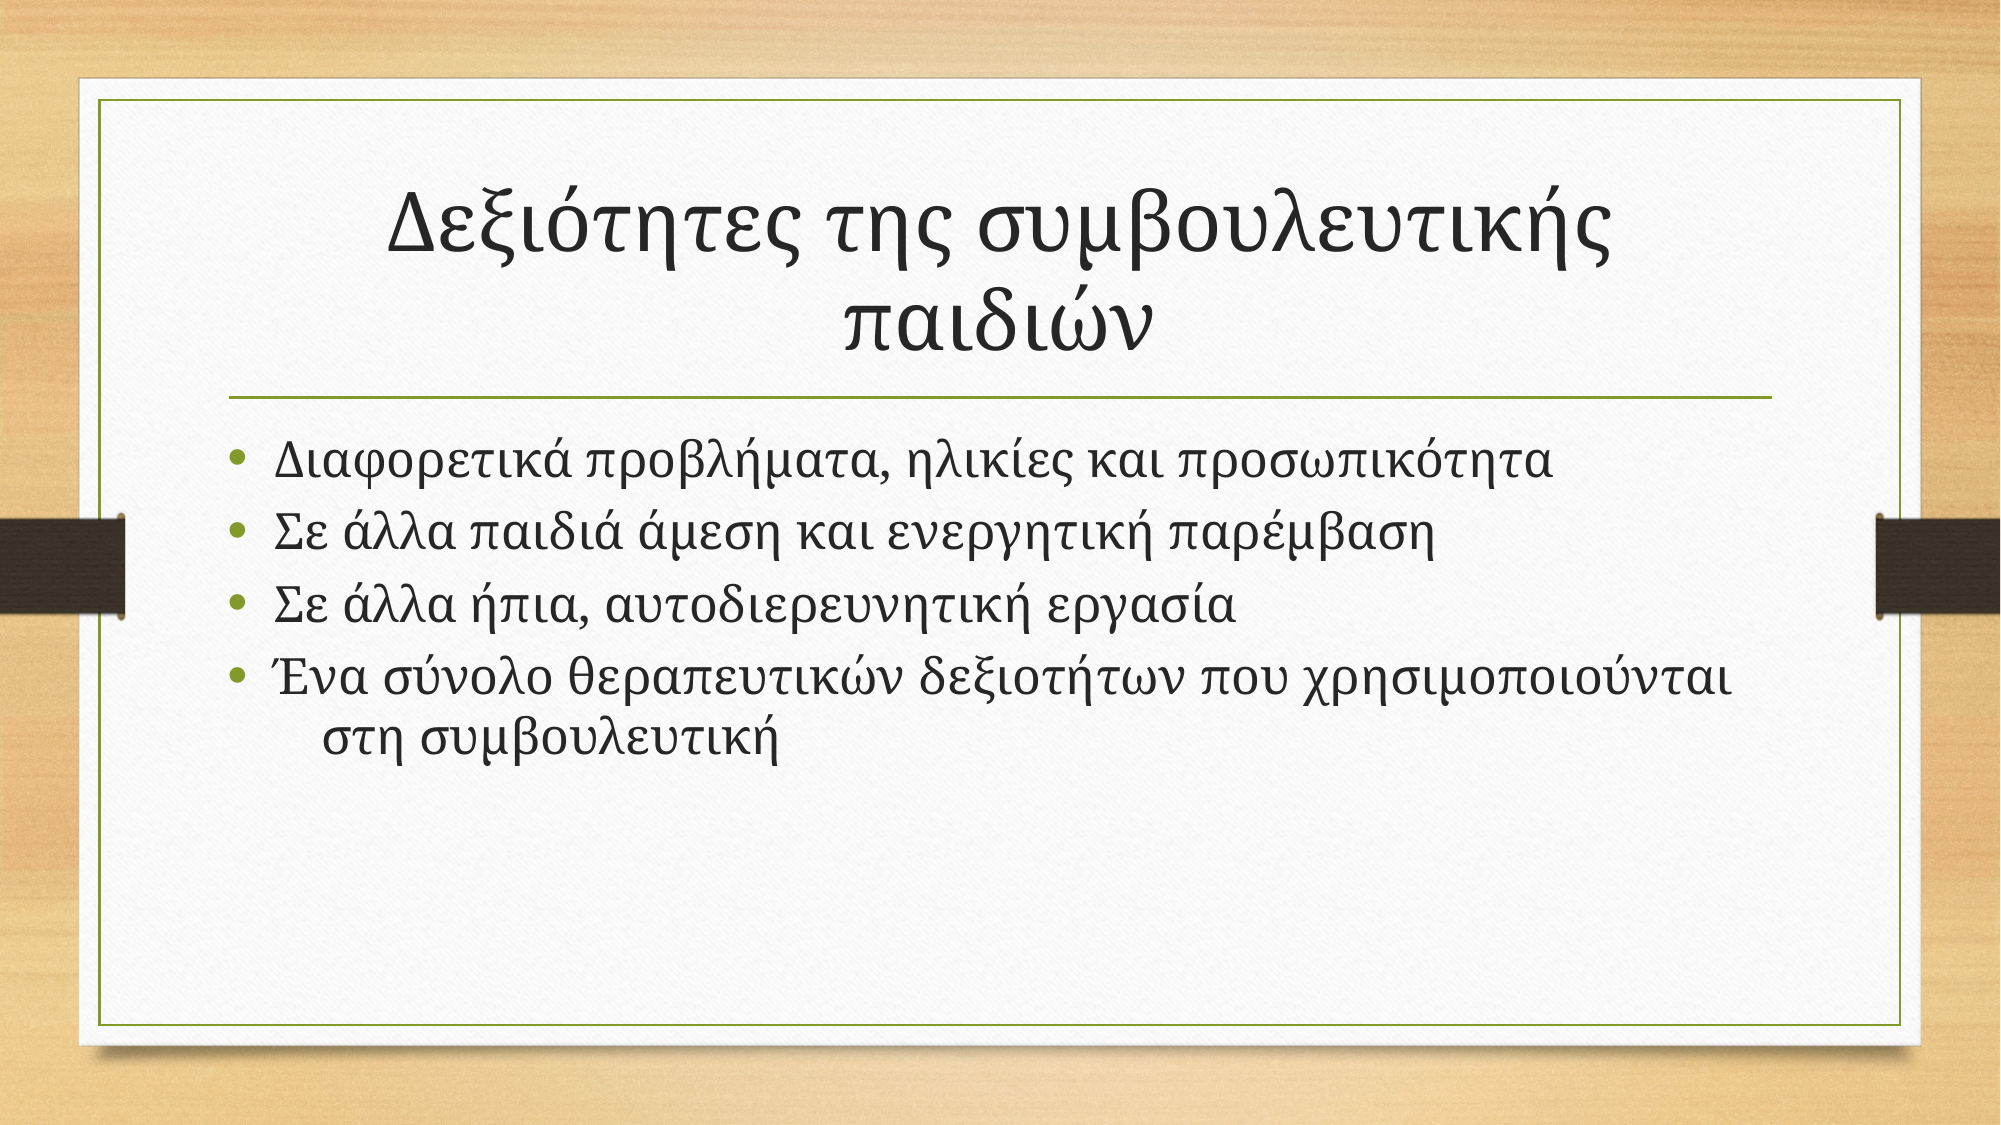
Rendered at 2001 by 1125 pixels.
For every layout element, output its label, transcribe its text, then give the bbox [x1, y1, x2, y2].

title Δεξιότητες της συμβουλευτικής παιδιών [212, 161, 1788, 376]
list Διαφορετικά προβλήματα, ηλικίες και προσωπικότητα Σε άλλα παιδιά άμεση και ενεργητική παρέμβαση Σε άλλα ήπια, αυτοδιερευνητική εργασία Ένα σύνολο θεραπευτικών δεξιοτήτων που χρησιμοποιούνται στη συμβουλευτική [212, 419, 1788, 964]
